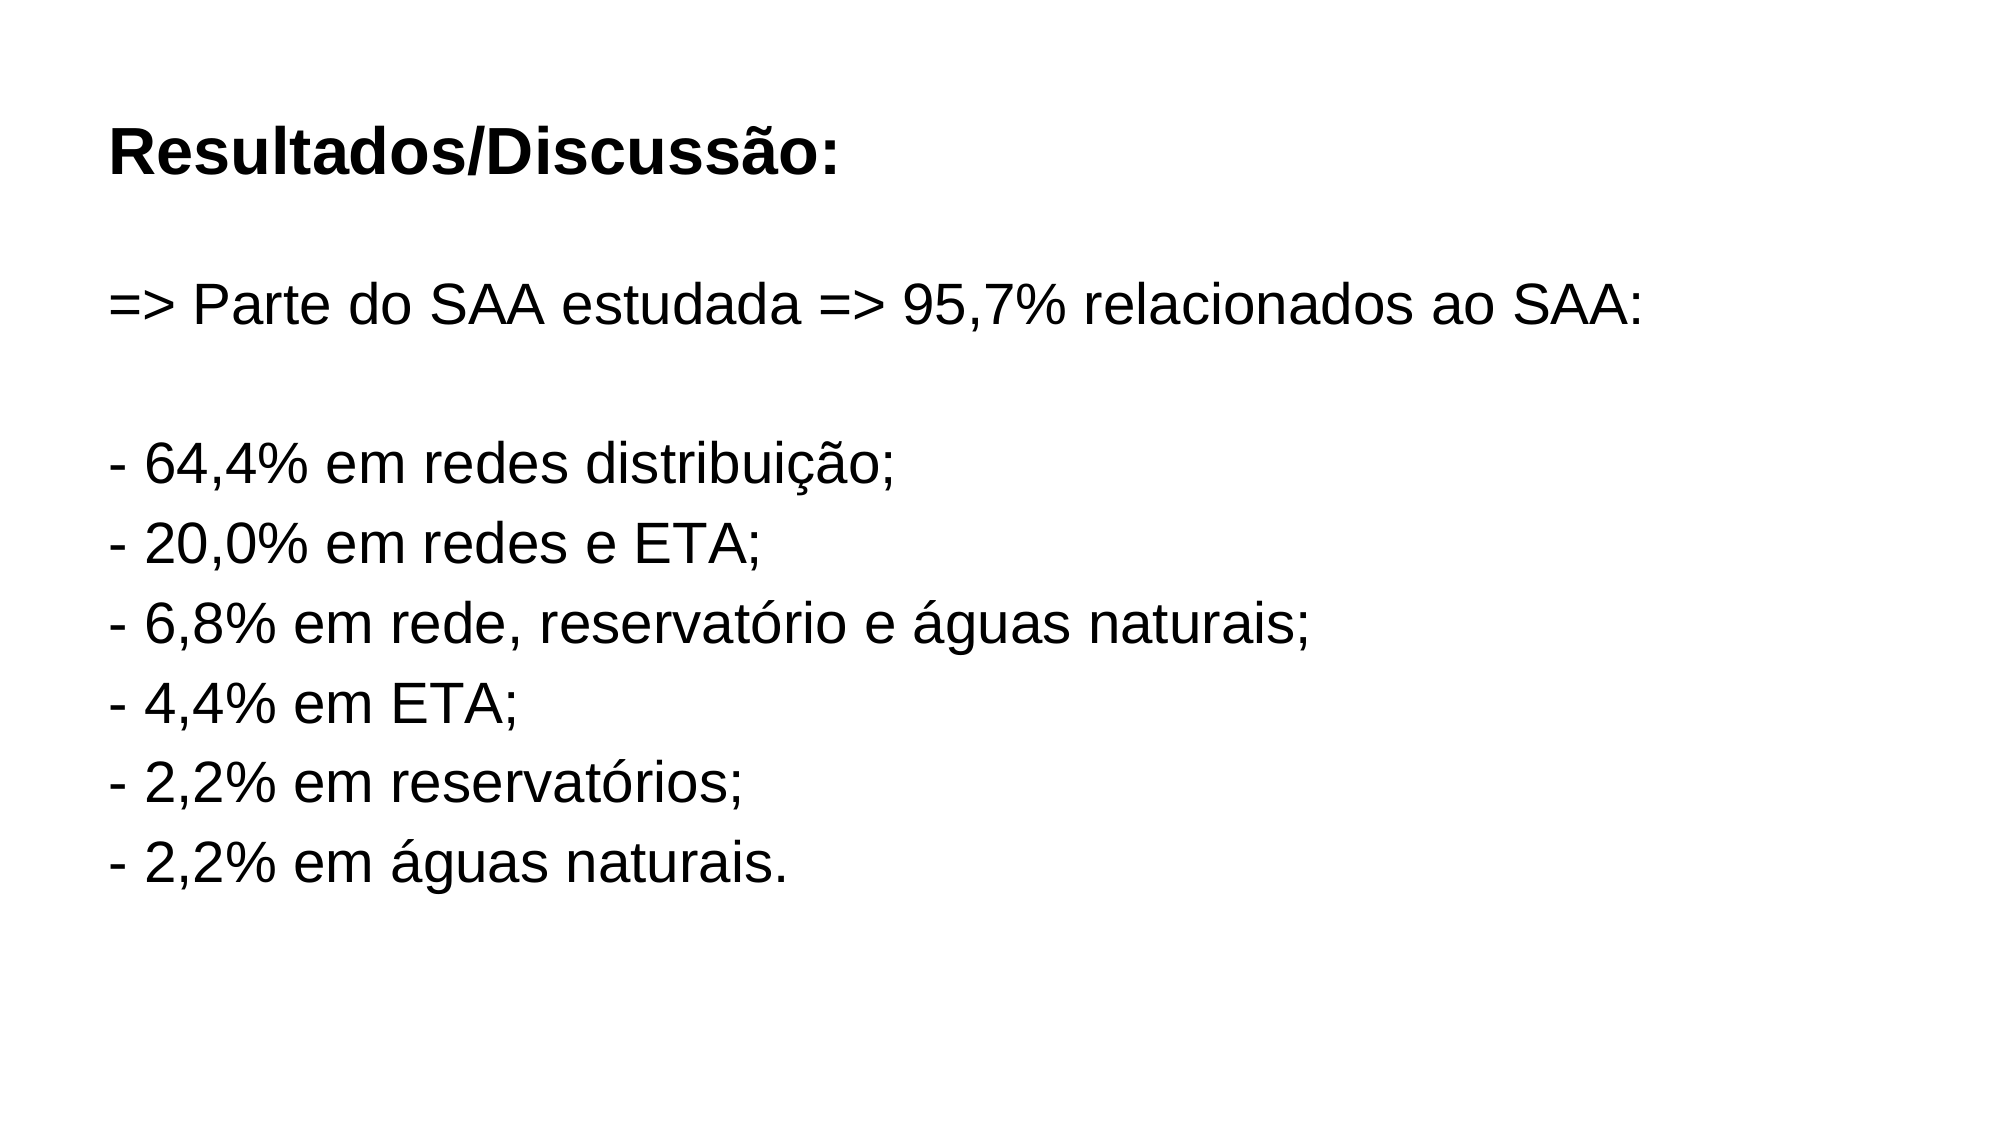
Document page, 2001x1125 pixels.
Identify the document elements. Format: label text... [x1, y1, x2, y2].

title Resultados/Discussão: => Parte do SAA estudada => 95,7% relacionados ao SAA: - 64,4% em redes distribuição; - 20,0% em redes e ETA; - 6,8% em rede, reservatório e águas naturais; - 4,4% em ETA; - 2,2% em reservatórios; - 2,2% em águas naturais. [93, 89, 1972, 929]
